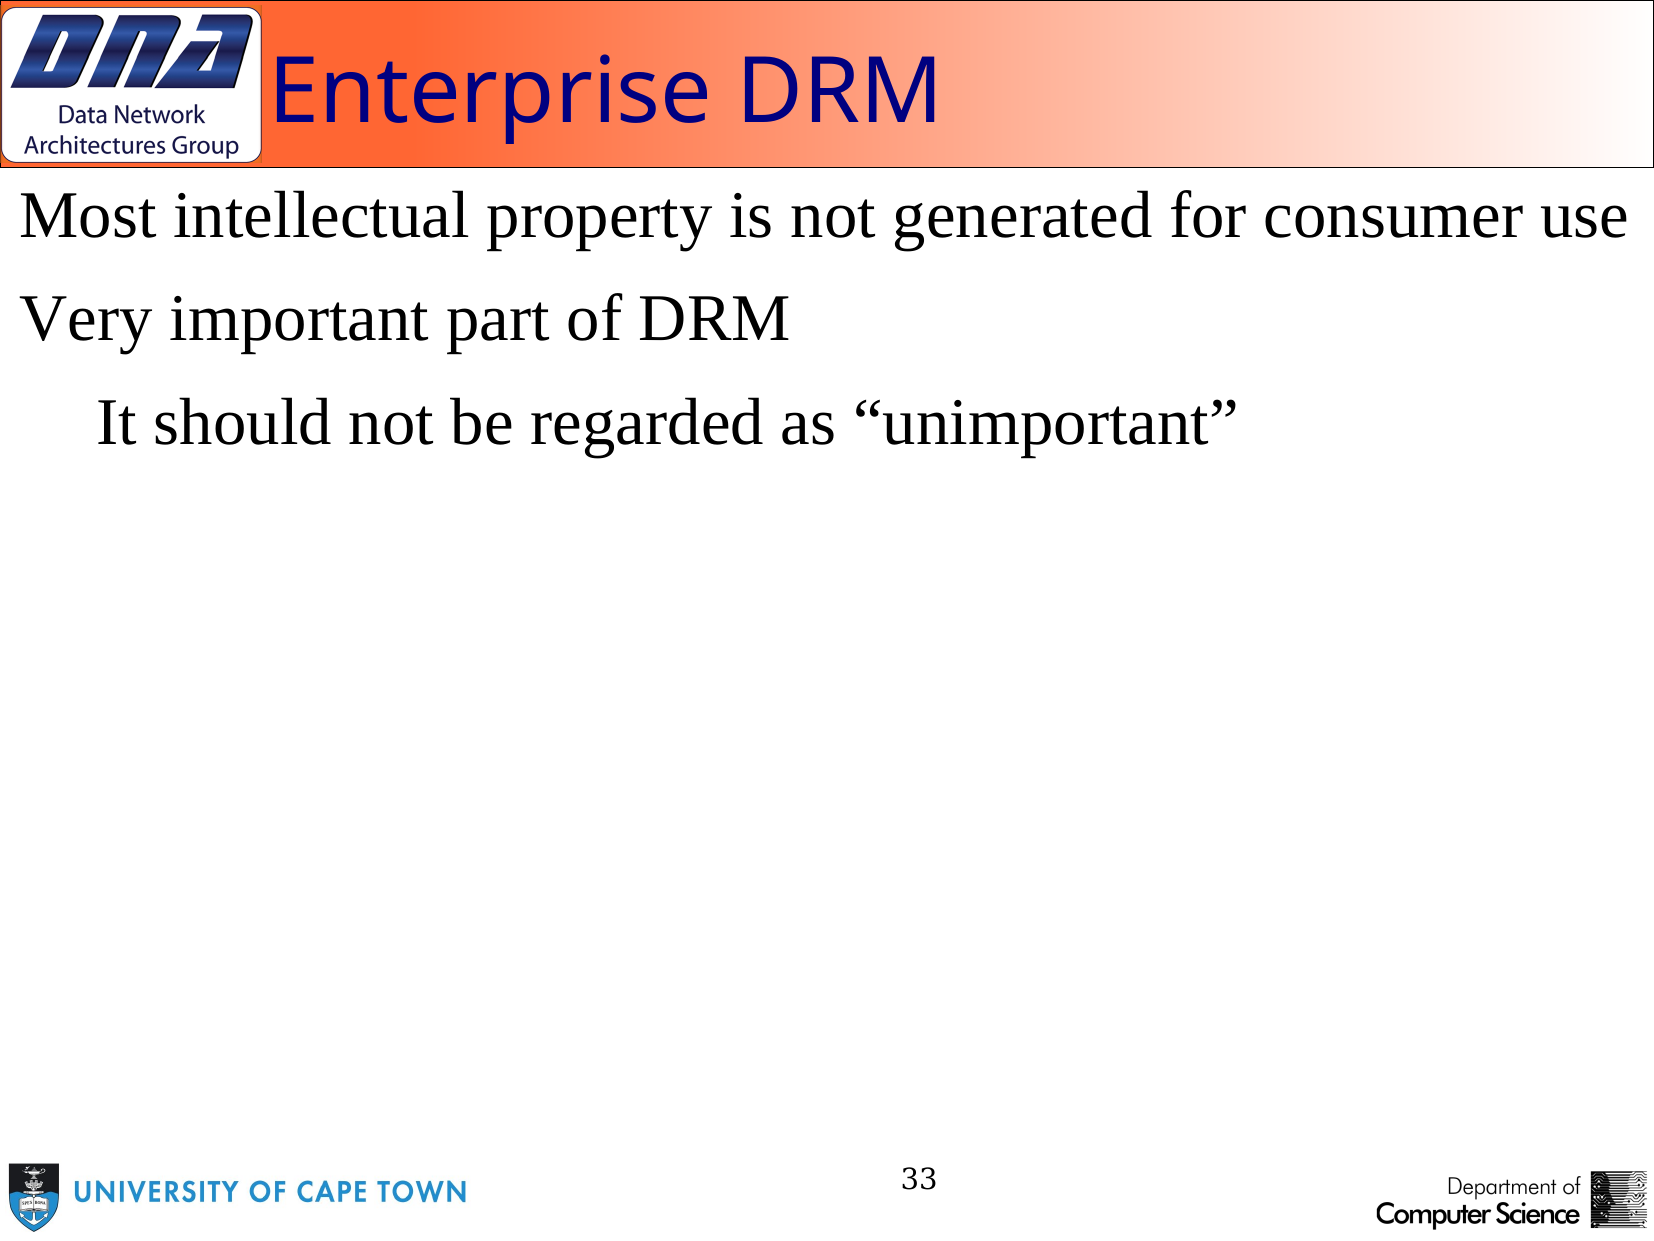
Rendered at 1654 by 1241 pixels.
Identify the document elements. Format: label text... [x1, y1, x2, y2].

title Enterprise DRM [268, 1, 456, 167]
picture [5, 1159, 479, 1235]
title Enterprise DRM [459, 1, 464, 167]
title Enterprise DRM [467, 1, 1654, 167]
picture [1368, 1159, 1654, 1235]
picture [0, 5, 262, 163]
list Most intellectual property is not generated for consumer use Very important part of DRM It should not be regarded as “unimportant” [2, 177, 1654, 1153]
